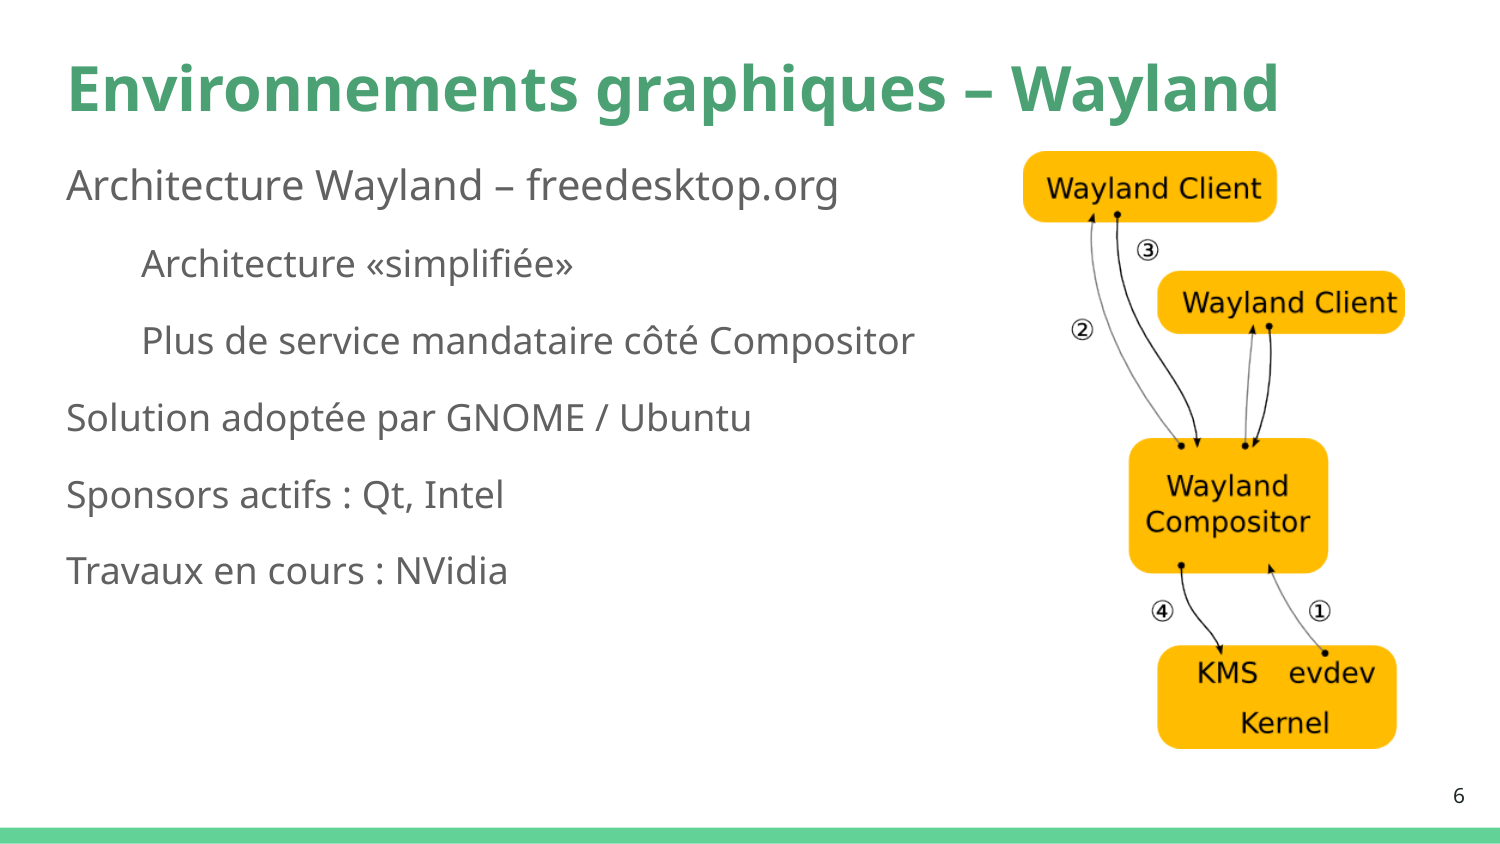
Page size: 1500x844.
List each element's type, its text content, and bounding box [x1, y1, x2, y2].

list Architecture Wayland – freedesktop.org Architecture «simplifiée» Plus de service mandataire côté Compositor Solution adoptée par GNOME / Ubuntu Sponsors actifs : Qt, Intel Travaux en cours : NVidia [51, 136, 1058, 803]
title Environnements graphiques – Wayland [51, 23, 1449, 117]
picture [1023, 151, 1405, 750]
slide_number <numéro> [1389, 764, 1480, 830]
